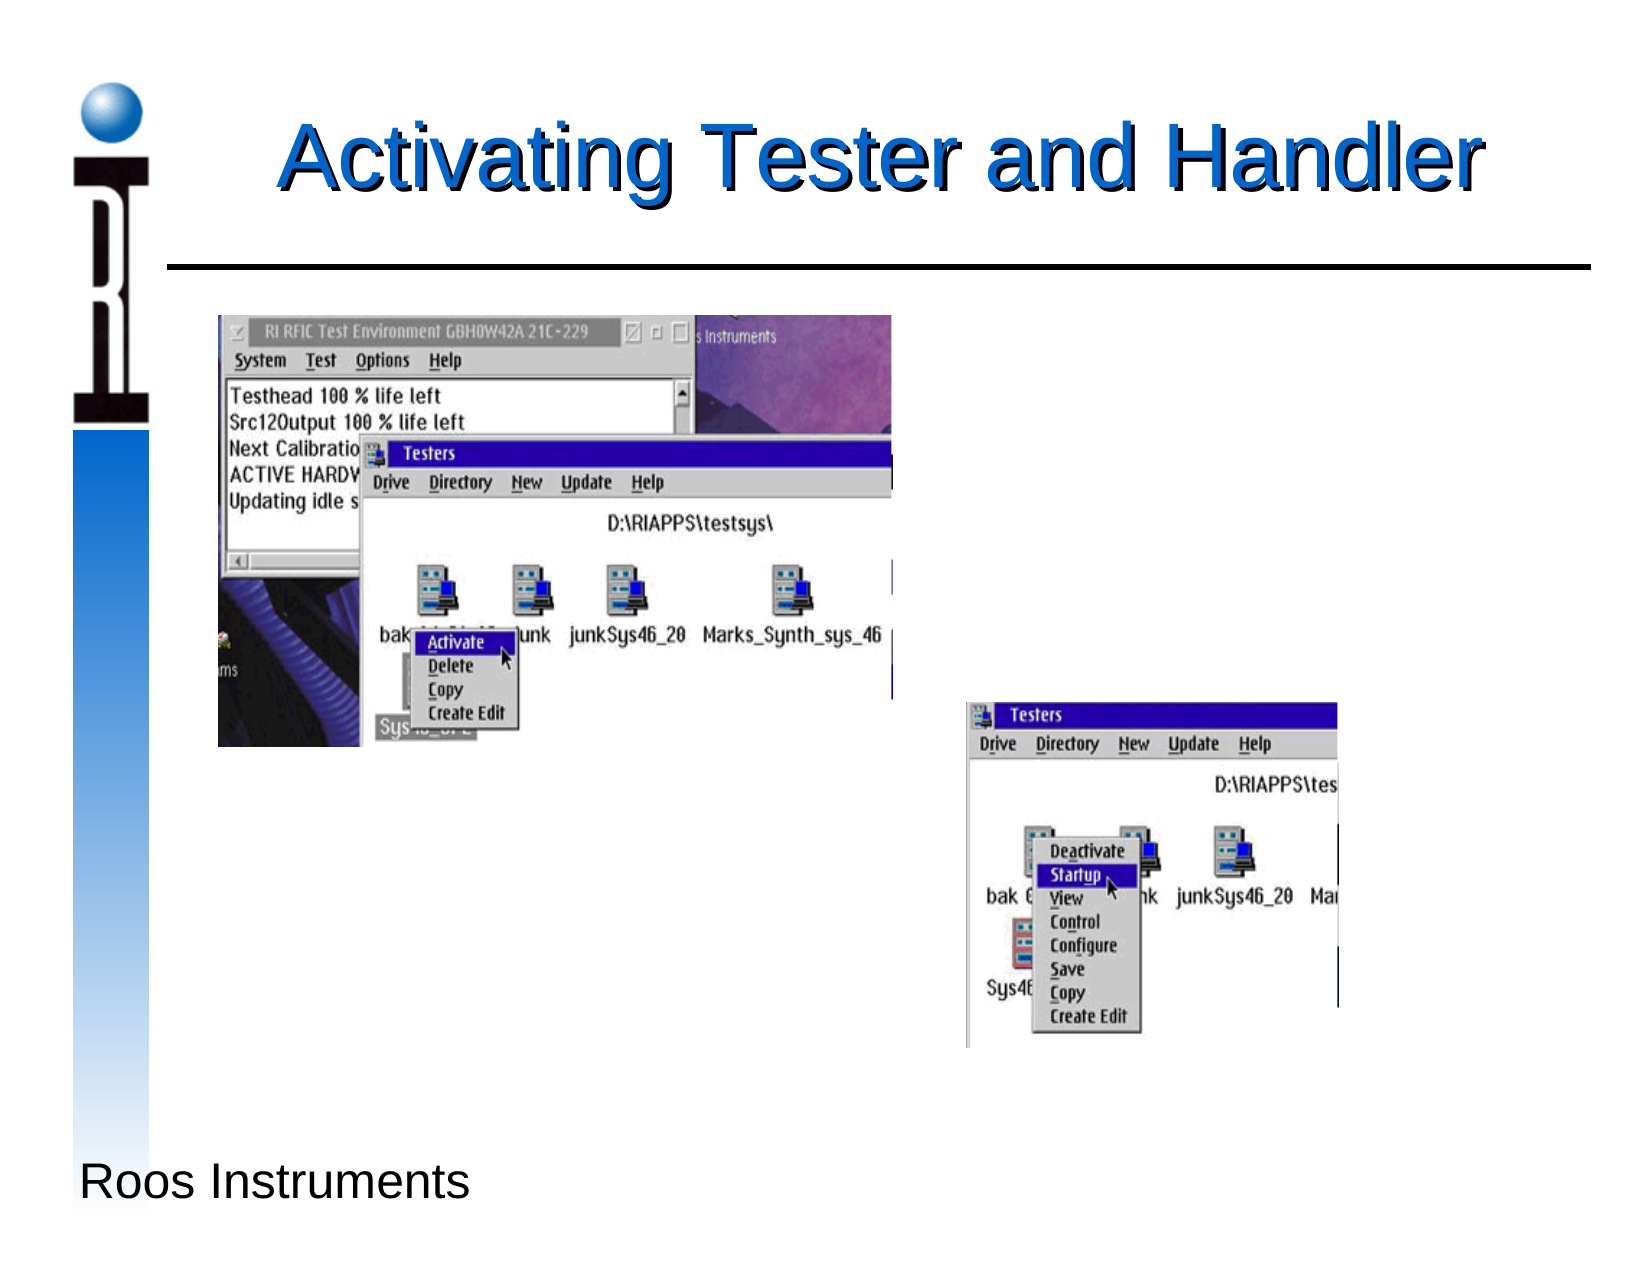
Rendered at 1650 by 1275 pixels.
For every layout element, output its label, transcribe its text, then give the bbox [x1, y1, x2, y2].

picture [69, 78, 154, 430]
picture [966, 702, 1339, 1048]
title Activating Tester and Handler [171, 59, 1591, 253]
picture [218, 315, 893, 747]
